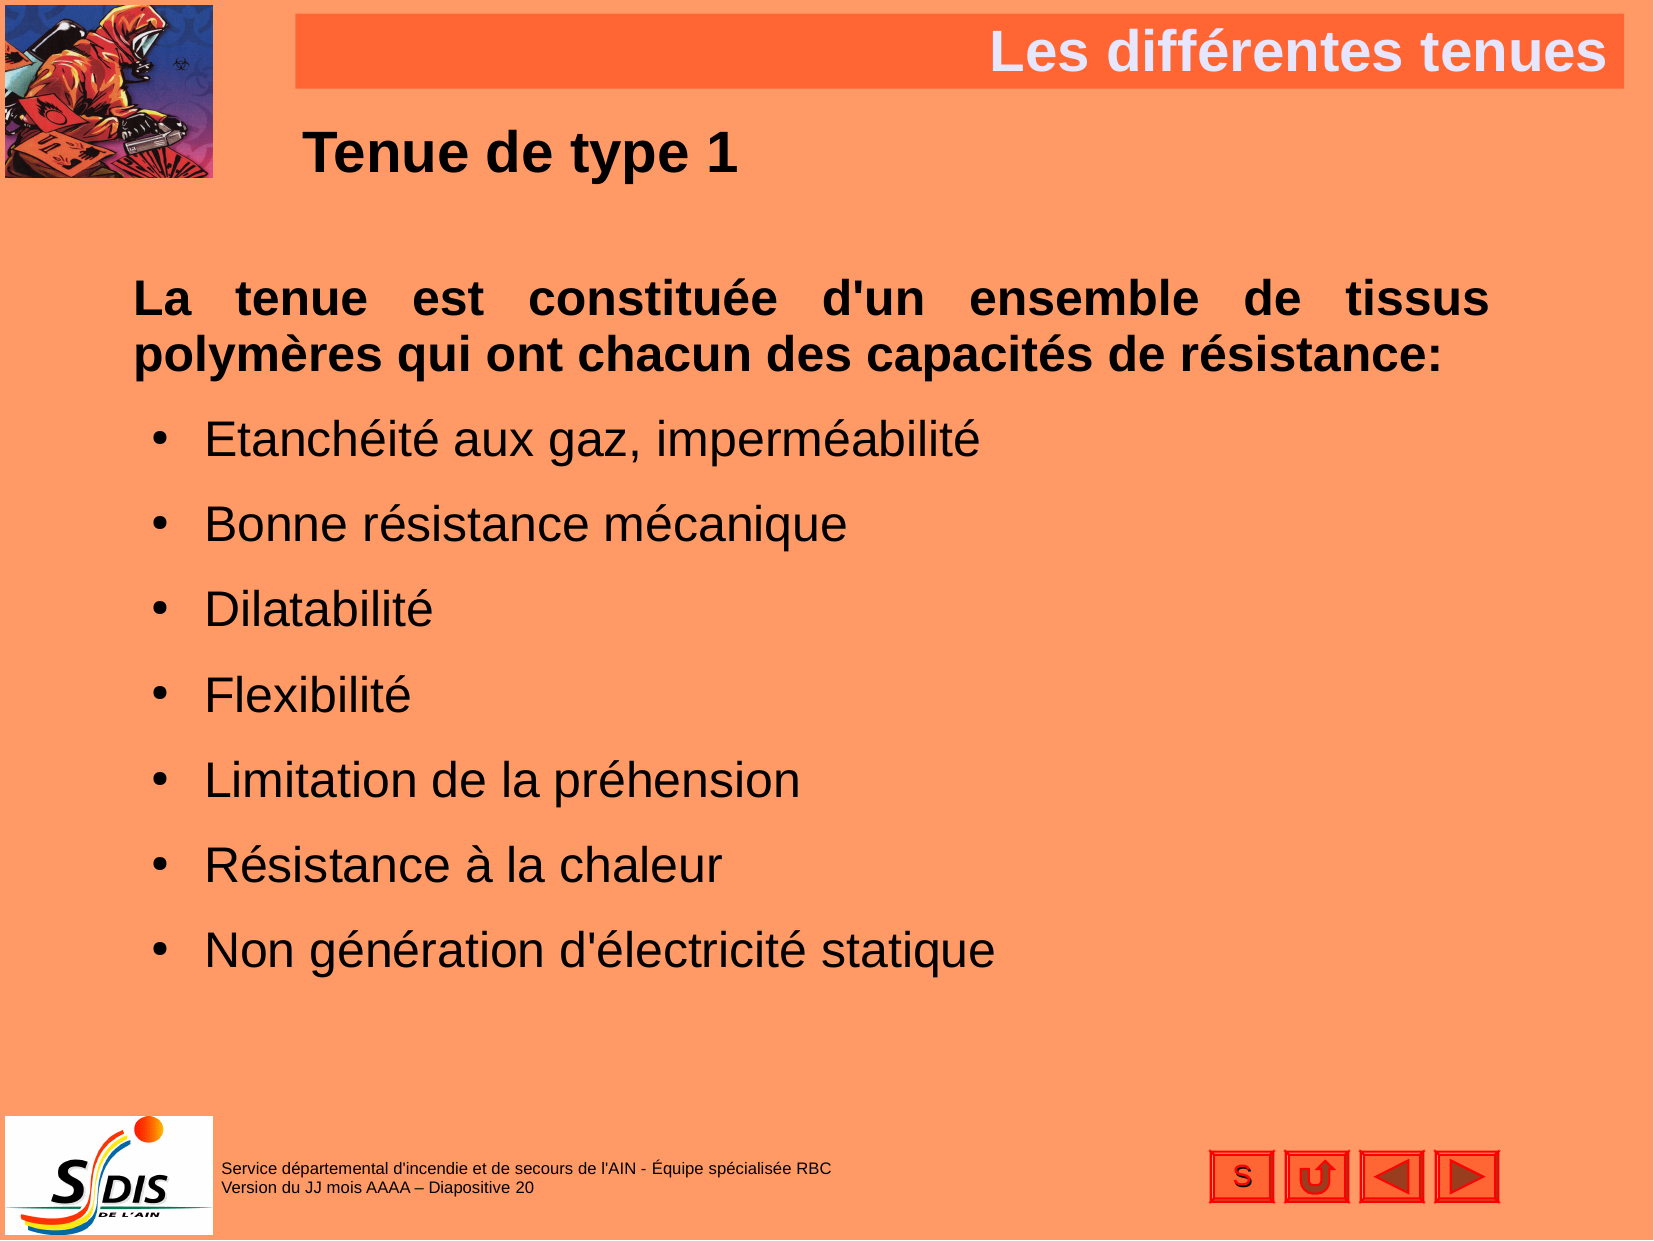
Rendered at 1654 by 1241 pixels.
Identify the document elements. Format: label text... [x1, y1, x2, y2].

text_box Tenue de type 1 [287, 112, 755, 177]
text_box Les différentes tenues [295, 13, 1625, 89]
list La tenue est constituée d'un ensemble de tissus polymères qui ont chacun des capacités de résistance: Etanchéité aux gaz, imperméabilité Bonne résistance mécanique Dilatabilité Flexibilité Limitation de la préhension Résistance à la chaleur Non génération d'électricité statique [118, 177, 1506, 990]
picture [5, 5, 213, 178]
picture [5, 1116, 213, 1235]
